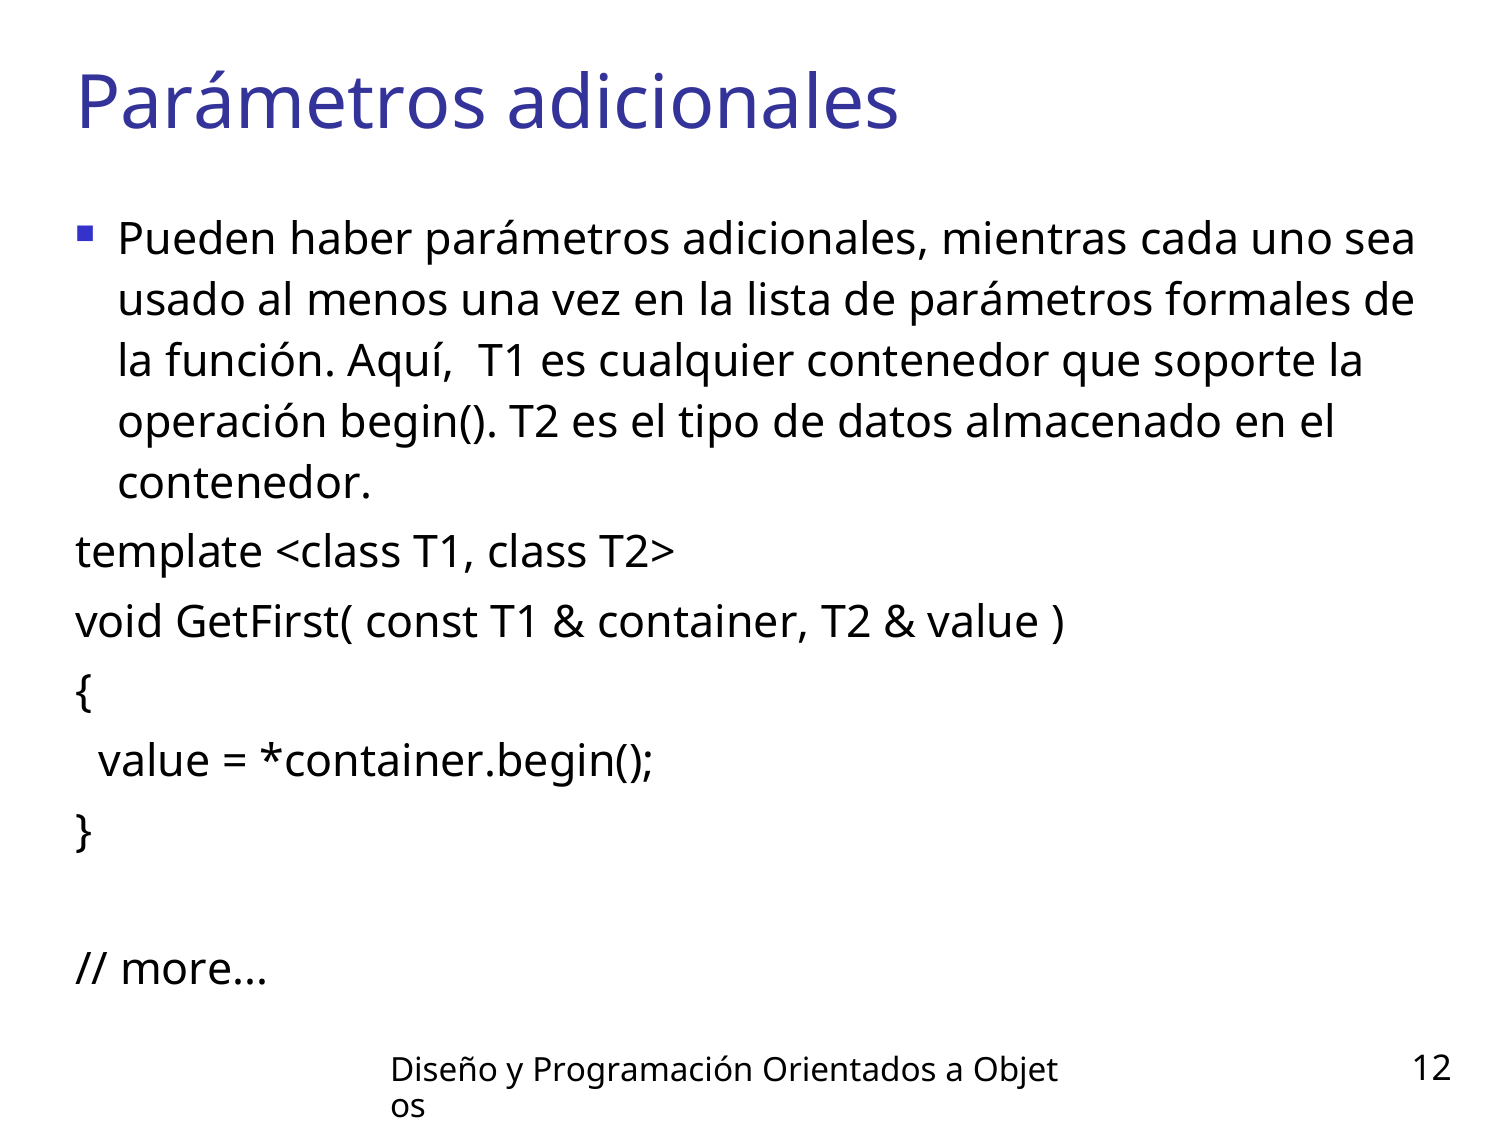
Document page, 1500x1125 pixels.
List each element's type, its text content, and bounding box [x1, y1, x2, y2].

title Parámetros adicionales [75, 18, 1466, 181]
list Pueden haber parámetros adicionales, mientras cada uno sea usado al menos una vez en la lista de parámetros formales de la función. Aquí, T1 es cualquier contenedor que soporte la operación begin(). T2 es el tipo de datos almacenado en el contenedor. template <class T1, class T2> void GetFirst( const T1 & container, T2 & value )‏ { value = *container.begin(); } // more... [75, 207, 1462, 1013]
